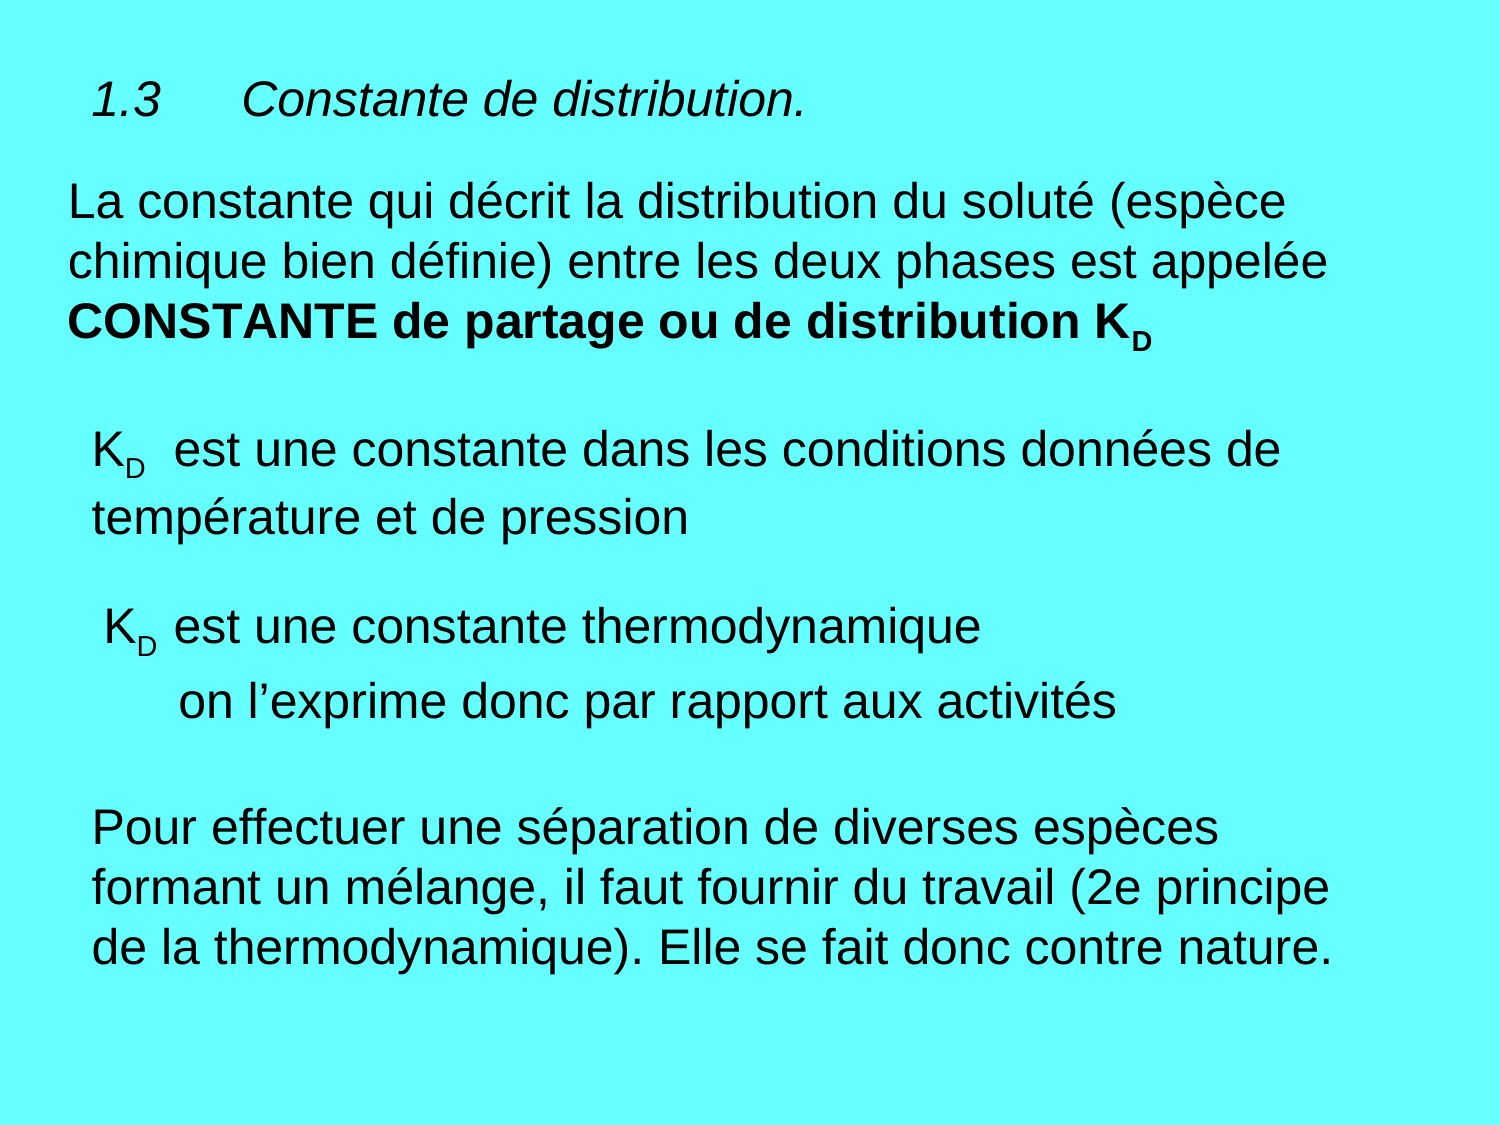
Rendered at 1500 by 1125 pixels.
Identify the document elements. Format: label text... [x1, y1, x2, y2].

text_box Pour effectuer une séparation de diverses espèces formant un mélange, il faut fournir du travail (2e principe de la thermodynamique). Elle se fait donc contre nature. [76, 786, 1401, 983]
text_box KD est une constante dans les conditions données de température et de pression [76, 408, 1365, 553]
text_box 1.3 Constante de distribution. [76, 58, 1329, 135]
text_box KD est une constante thermodynamique on l’exprime donc par rapport aux activités [88, 586, 1211, 736]
text_box La constante qui décrit la distribution du soluté (espèce chimique bien définie) entre les deux phases est appelée CONSTANTE de partage ou de distribution KD [53, 160, 1388, 365]
